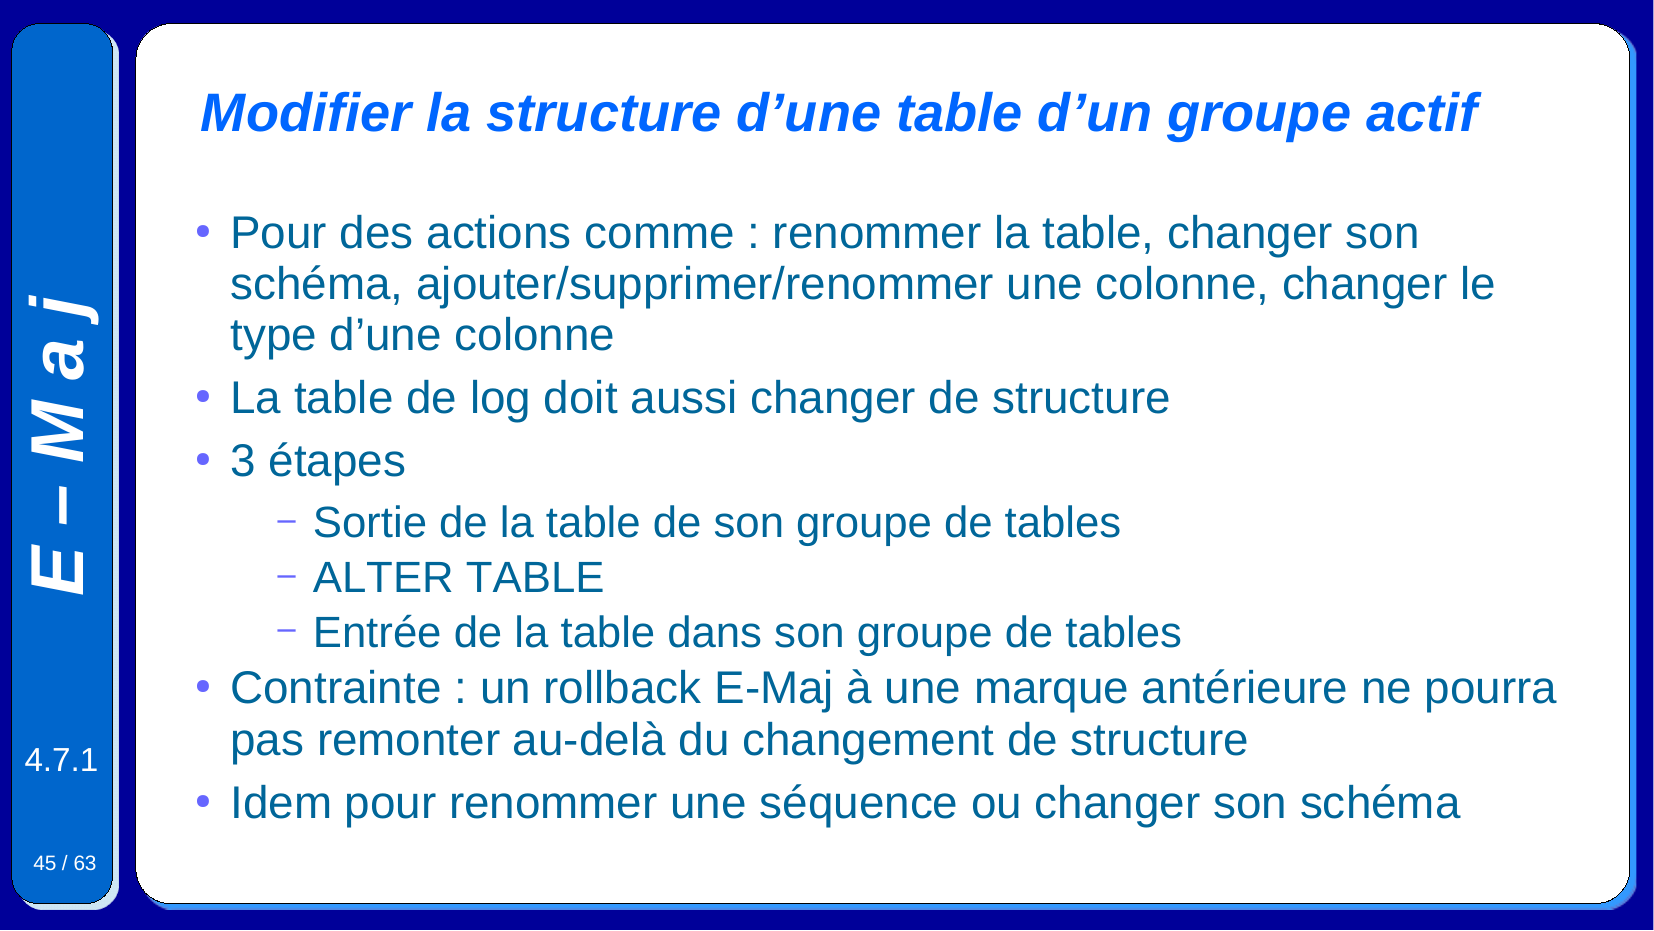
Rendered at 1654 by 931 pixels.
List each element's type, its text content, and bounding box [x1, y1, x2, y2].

list Pour des actions comme : renommer la table, changer son schéma, ajouter/supprimer/renommer une colonne, changer le type d’une colonne La table de log doit aussi changer de structure 3 étapes Sortie de la table de son groupe de tables ALTER TABLE Entrée de la table dans son groupe de tables Contrainte : un rollback E-Maj à une marque antérieure ne pourra pas remonter au-delà du changement de structure Idem pour renommer une séquence ou changer son schéma [177, 206, 1587, 829]
title Modifier la structure d’une table d’un groupe actif [200, 34, 1575, 191]
